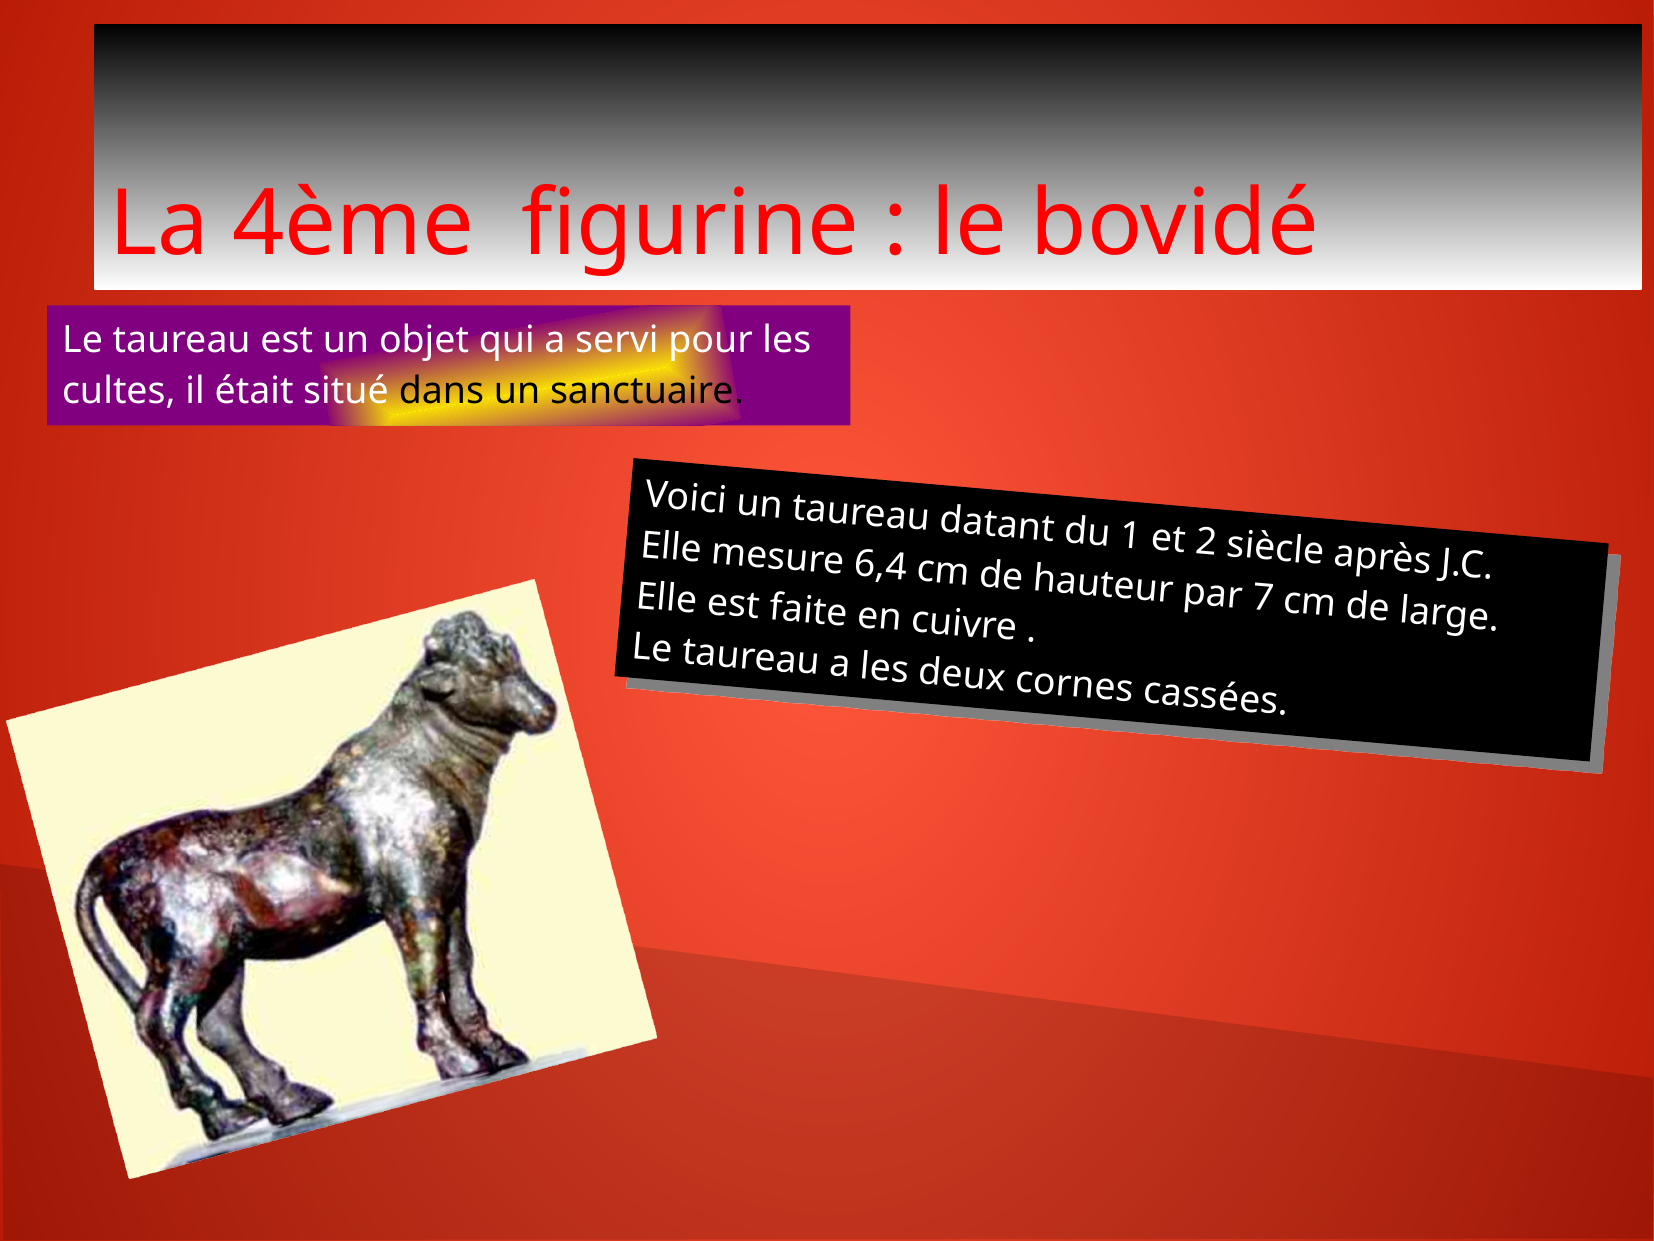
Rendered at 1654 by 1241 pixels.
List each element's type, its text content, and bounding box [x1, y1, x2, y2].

text_box La 4ème figurine : le bovidé [94, 24, 1642, 147]
text_box Le taureau est un objet qui a servi pour les cultes, il était situé dans un sanctuaire. [47, 305, 851, 426]
text_box Voici un taureau datant du 1 et 2 siècle après J.C. Elle mesure 6,4 cm de hauteur par 7 cm de large. Elle est faite en cuivre . Le taureau a les deux cornes cassées. [617, 458, 1609, 732]
picture [5, 578, 657, 1179]
